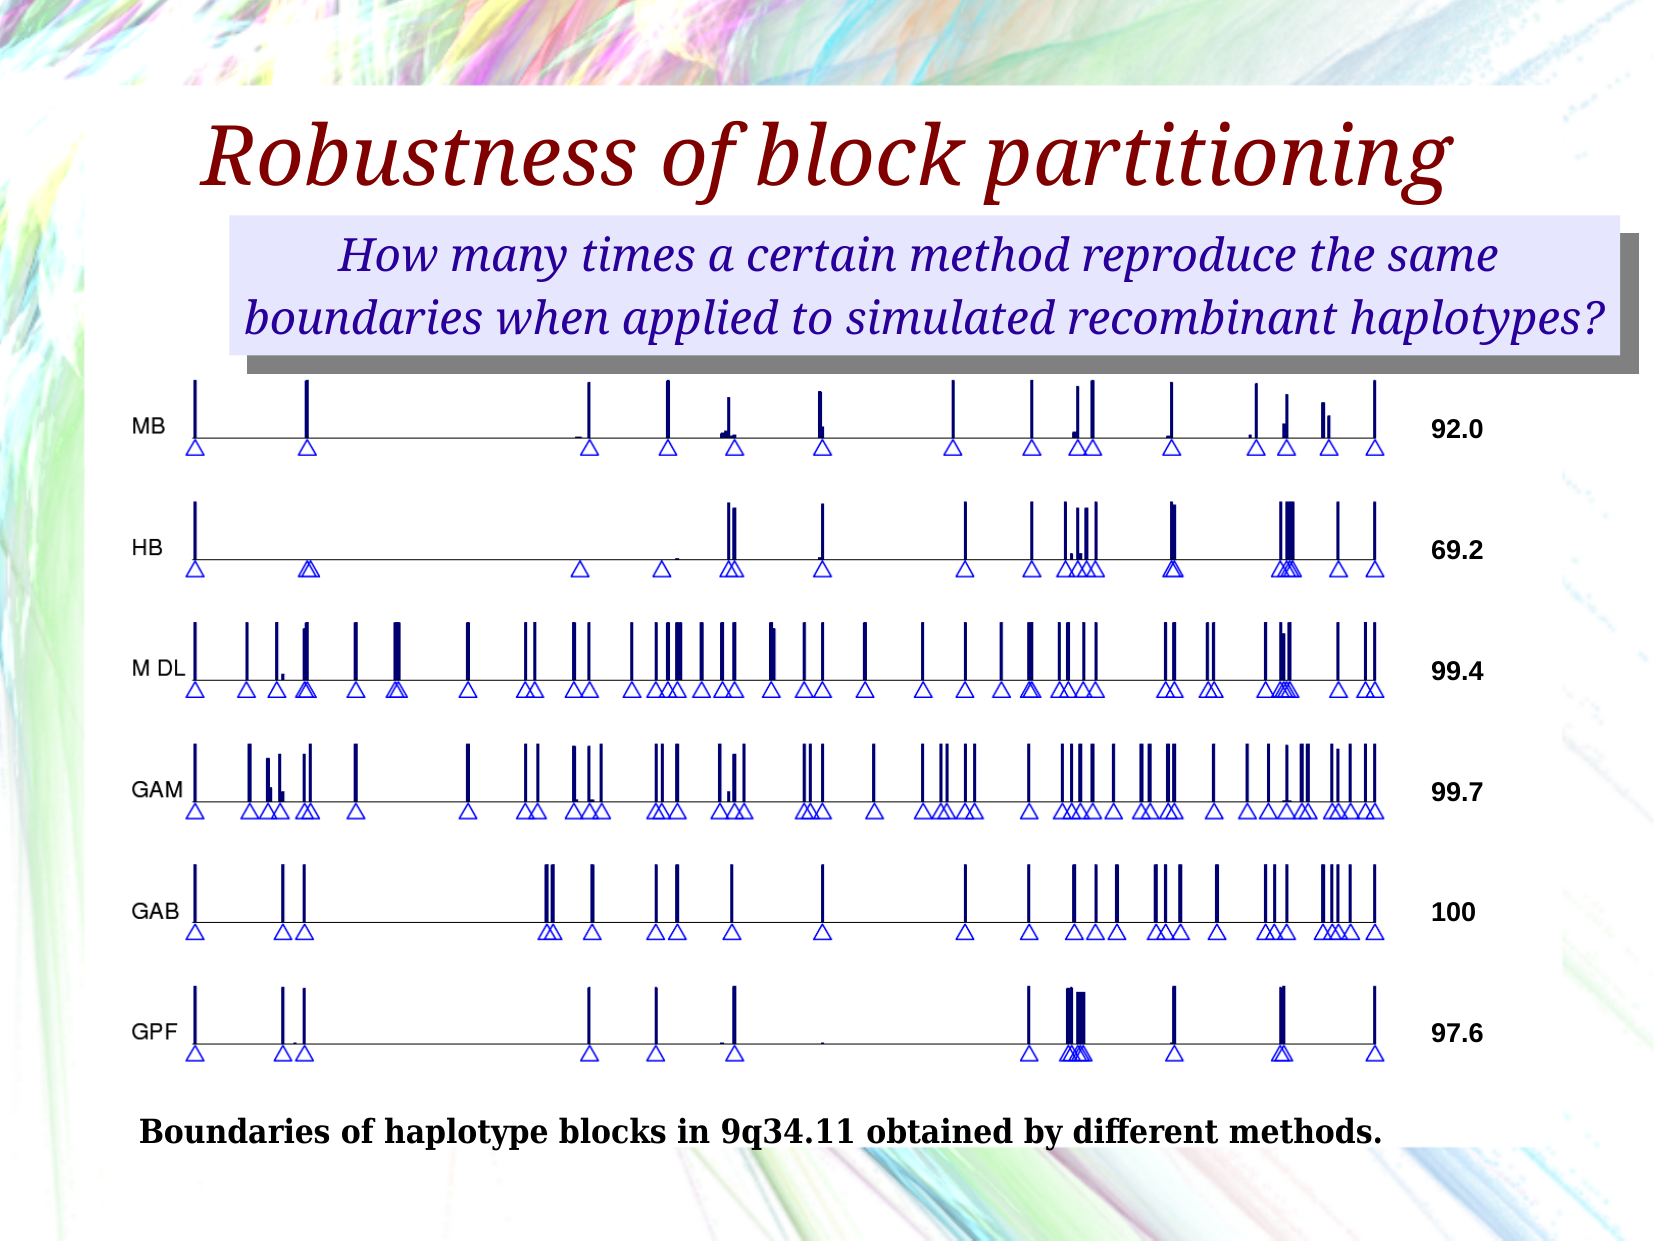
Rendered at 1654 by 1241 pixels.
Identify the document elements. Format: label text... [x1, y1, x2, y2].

text_box 92.0 69.2 99.4 99.7 100 97.6 [1416, 406, 1539, 1057]
text_box How many times a certain method reproduce the same boundaries when applied to simulated recombinant haplotypes? [229, 215, 1425, 351]
title Robustness of block partitioning [82, 56, 1571, 250]
text_box Boundaries of haplotype blocks in 9q34.11 obtained by different methods. [124, 1104, 1542, 1159]
picture [0, 0, 1654, 1241]
